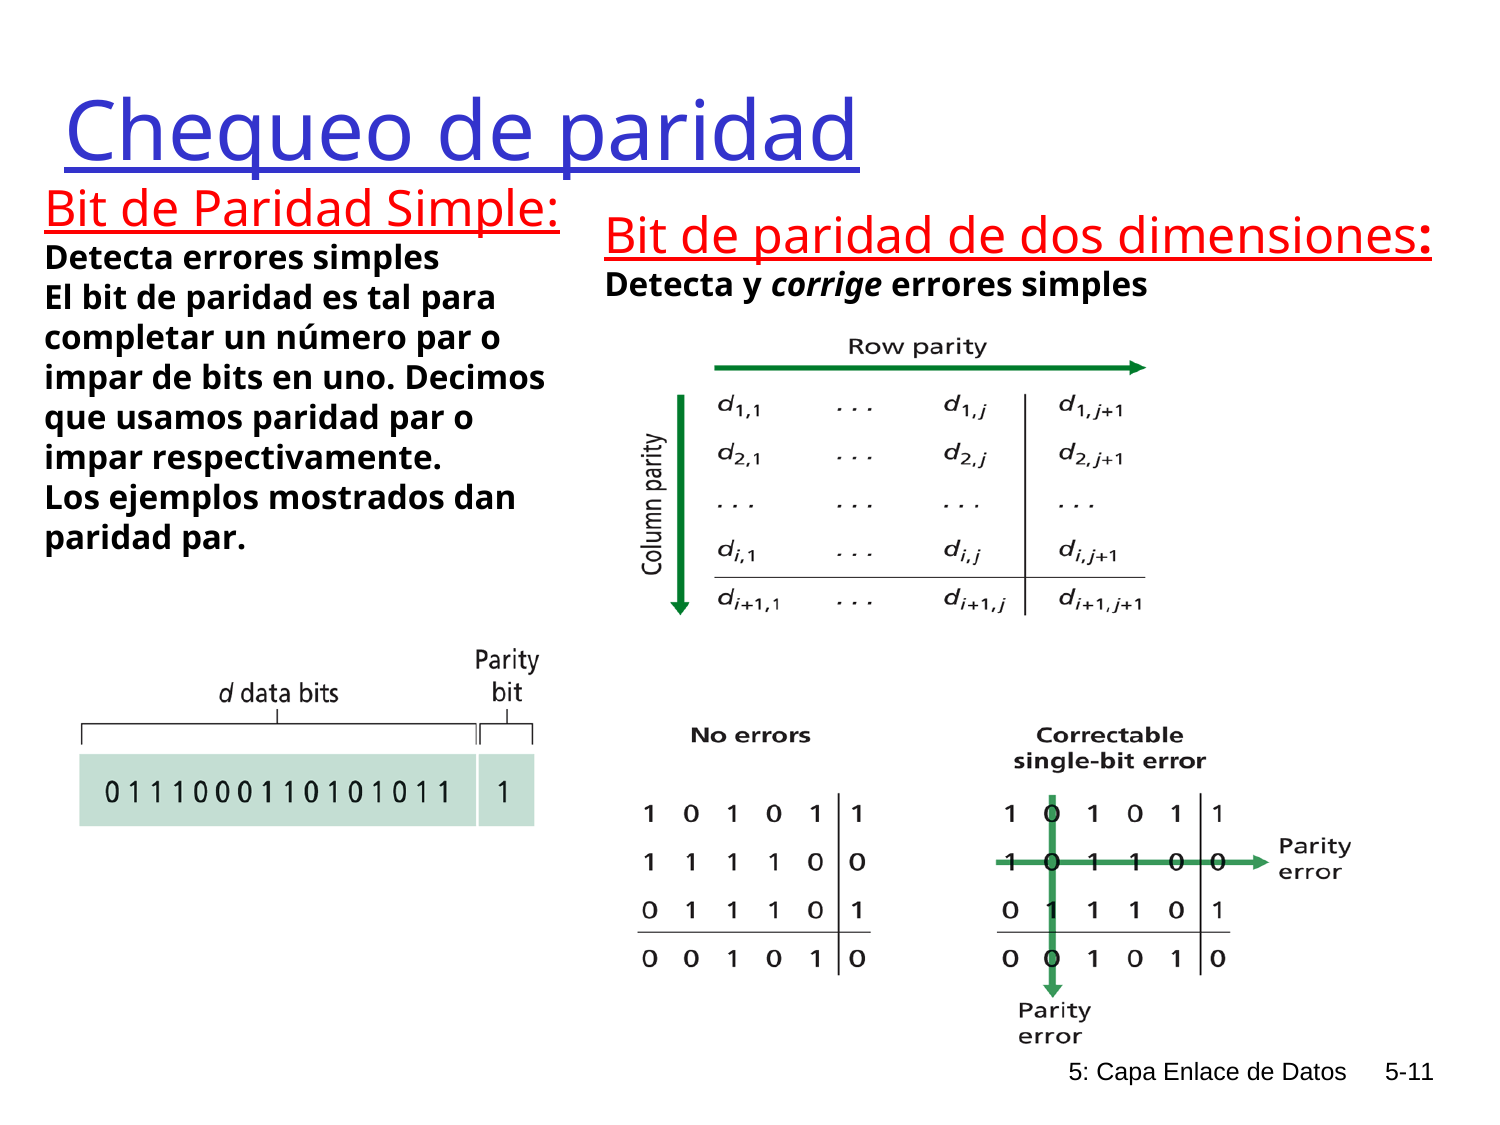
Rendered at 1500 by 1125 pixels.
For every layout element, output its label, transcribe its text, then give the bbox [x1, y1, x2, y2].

picture [75, 648, 563, 837]
picture [600, 337, 1351, 1051]
text_box Bit de paridad de dos dimensiones: Detecta y corrige errores simples [589, 195, 1448, 311]
text_box Bit de Paridad Simple: Detecta errores simples El bit de paridad es tal para completar un número par o impar de bits en uno. Decimos que usamos paridad par o impar respectivamente. Los ejemplos mostrados dan paridad par. [29, 168, 576, 564]
title Chequeo de paridad [49, 59, 925, 198]
